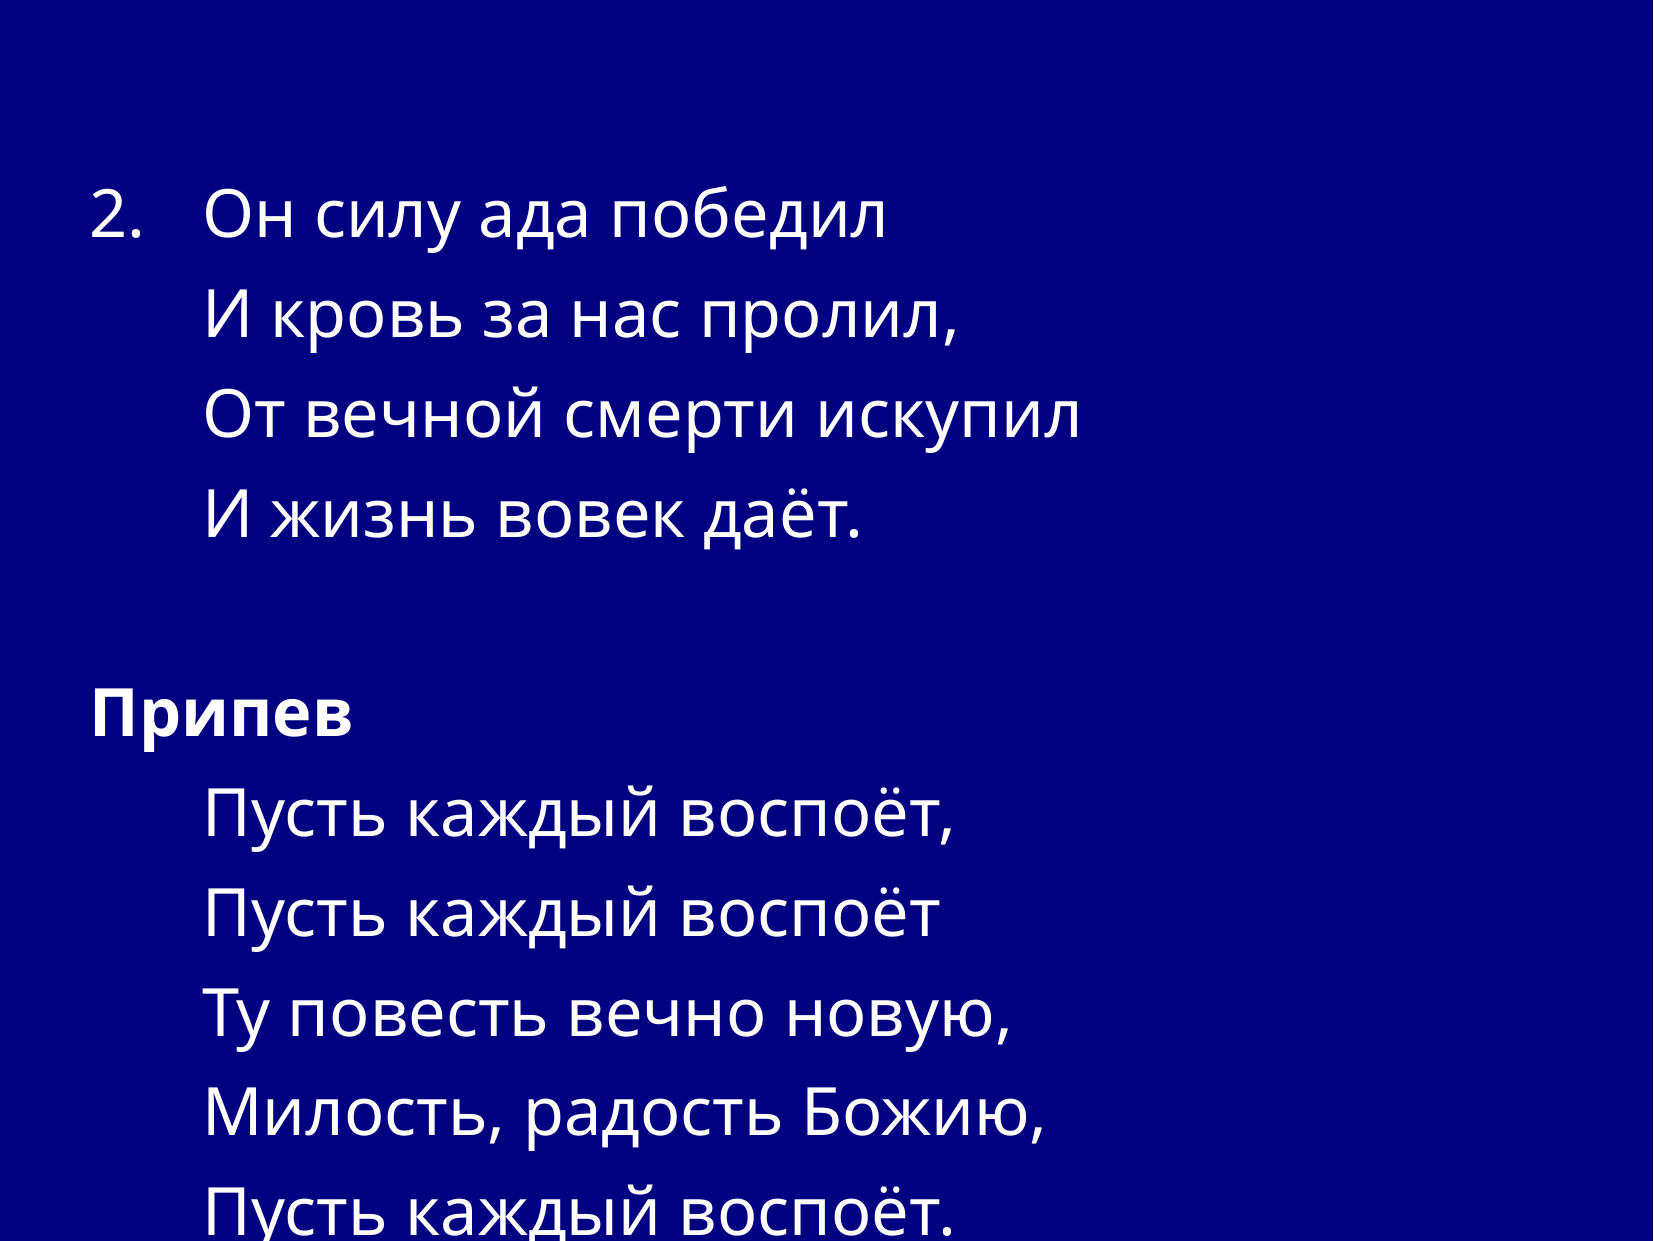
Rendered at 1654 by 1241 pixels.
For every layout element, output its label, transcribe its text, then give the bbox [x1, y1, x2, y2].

text_box 2. Он силу ада победил И кровь за нас пролил, От вечной смерти искупил И жизнь вовек даёт. Припев Пусть каждый воспоёт, Пусть каждый воспоёт Ту повесть вечно новую, Милость, радость Божию, Пусть каждый воспоёт. [75, 150, 1576, 1163]
